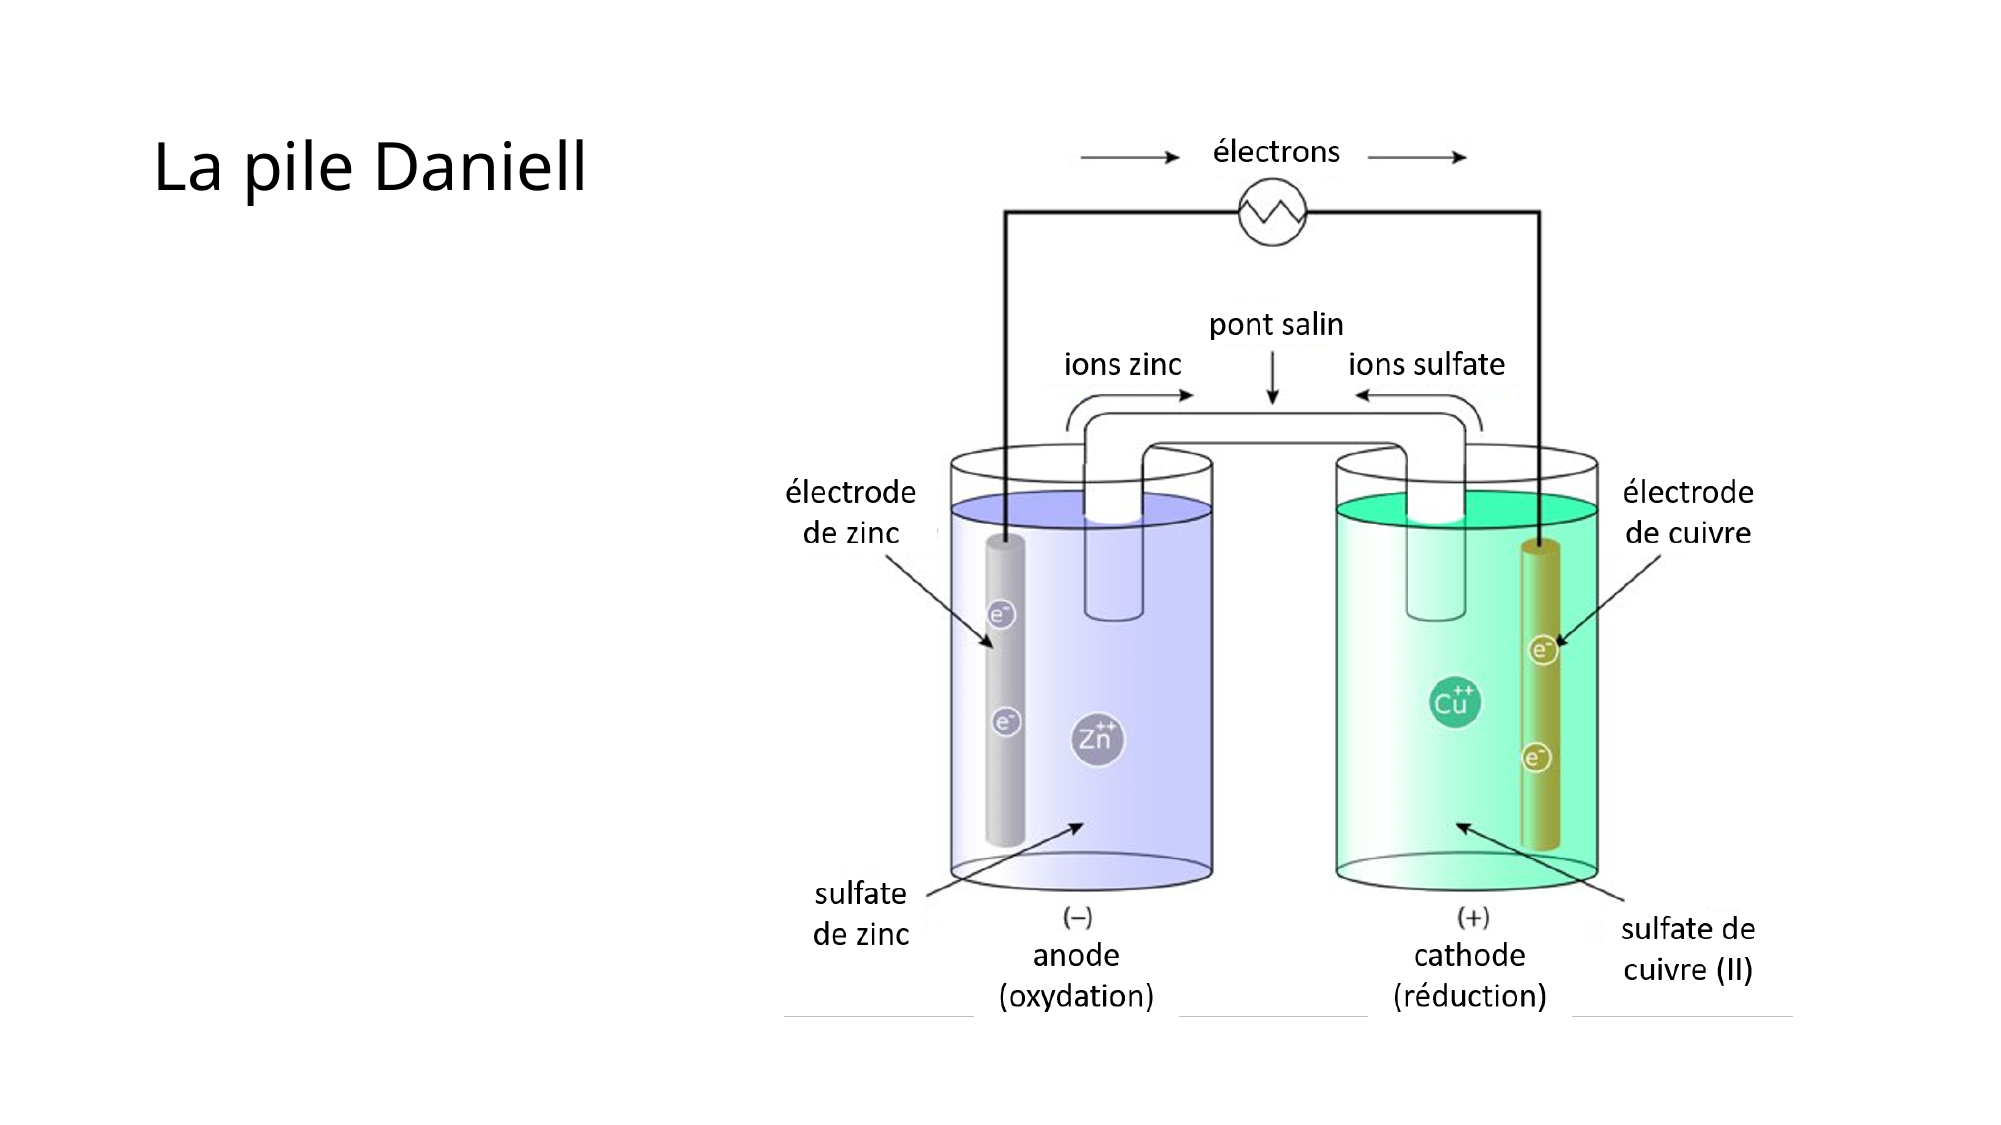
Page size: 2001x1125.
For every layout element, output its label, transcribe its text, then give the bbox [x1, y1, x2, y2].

title La pile Daniell [137, 59, 1863, 278]
picture [764, 89, 1793, 1036]
